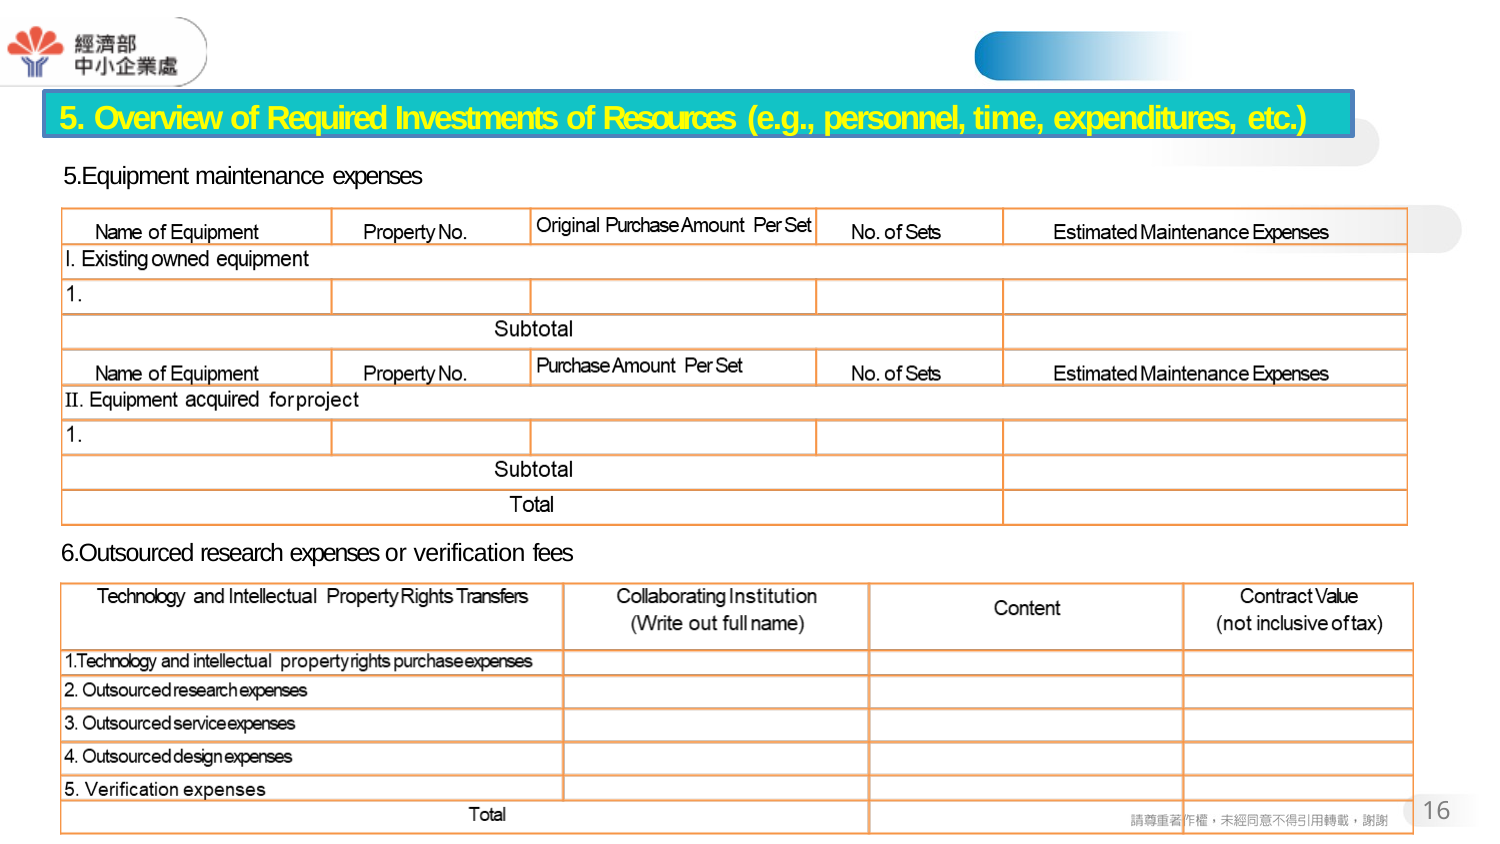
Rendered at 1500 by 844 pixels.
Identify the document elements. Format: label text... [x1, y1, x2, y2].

text_box 5.Equipment maintenance expenses [61, 157, 554, 191]
text_box 5. Overview of Required Investments of Resources (e.g., personnel, time, expenditures, etc.) [44, 91, 1353, 137]
picture [61, 204, 1408, 530]
text_box 6.Outsourced research expenses or verification fees [58, 534, 762, 567]
text_box [975, 31, 1479, 826]
picture [60, 577, 1414, 837]
text_box [0, 18, 207, 87]
text_box 16 [1417, 790, 1454, 828]
